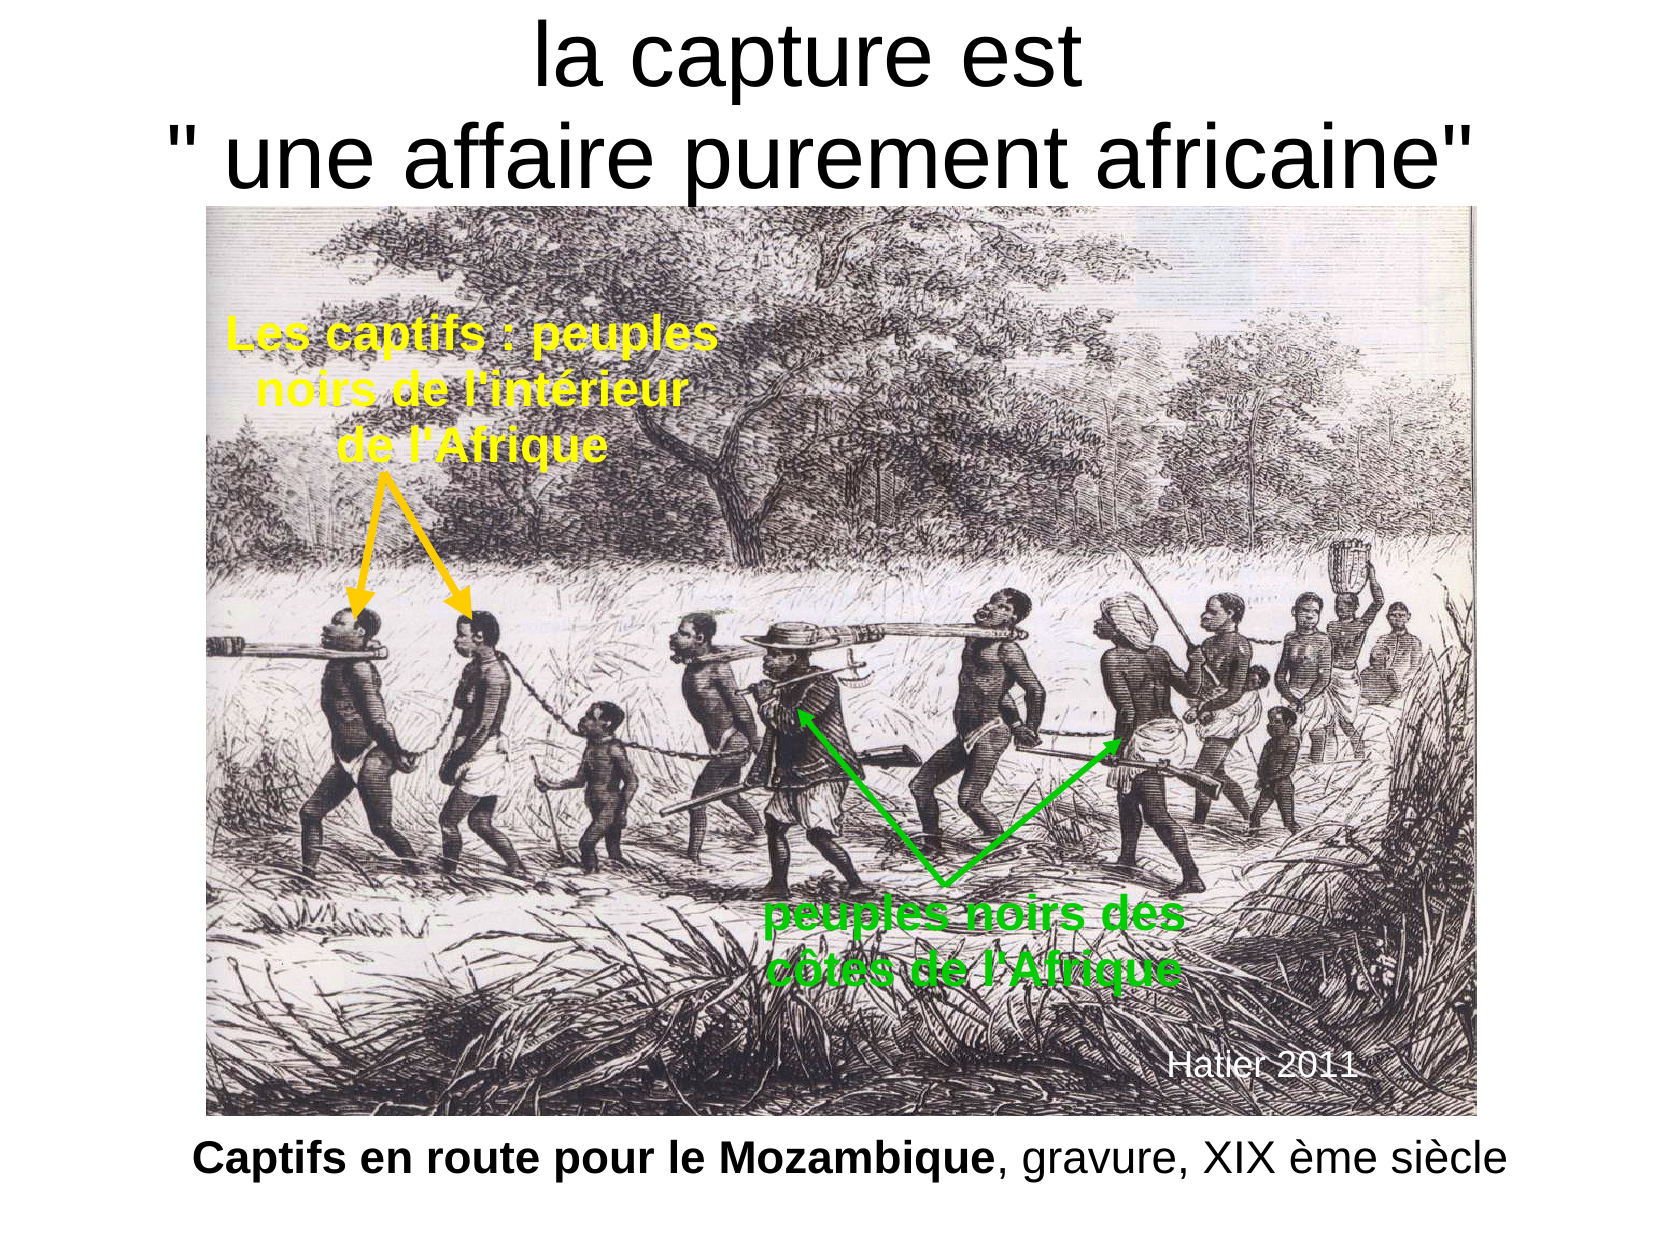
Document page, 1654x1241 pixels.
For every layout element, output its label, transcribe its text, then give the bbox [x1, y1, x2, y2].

picture [206, 208, 1477, 1116]
text_box Les captifs : peuples noirs de l'intérieur de l'Afrique [206, 295, 739, 482]
text_box Captifs en route pour le Mozambique, gravure, XIX ème siècle [177, 1122, 1536, 1190]
text_box la capture est " une affaire purement africaine" [76, 0, 1565, 208]
text_box peuples noirs des côtes de l'Afrique [708, 875, 1241, 1005]
text_box Hatier 2011 [1151, 1033, 1447, 1091]
